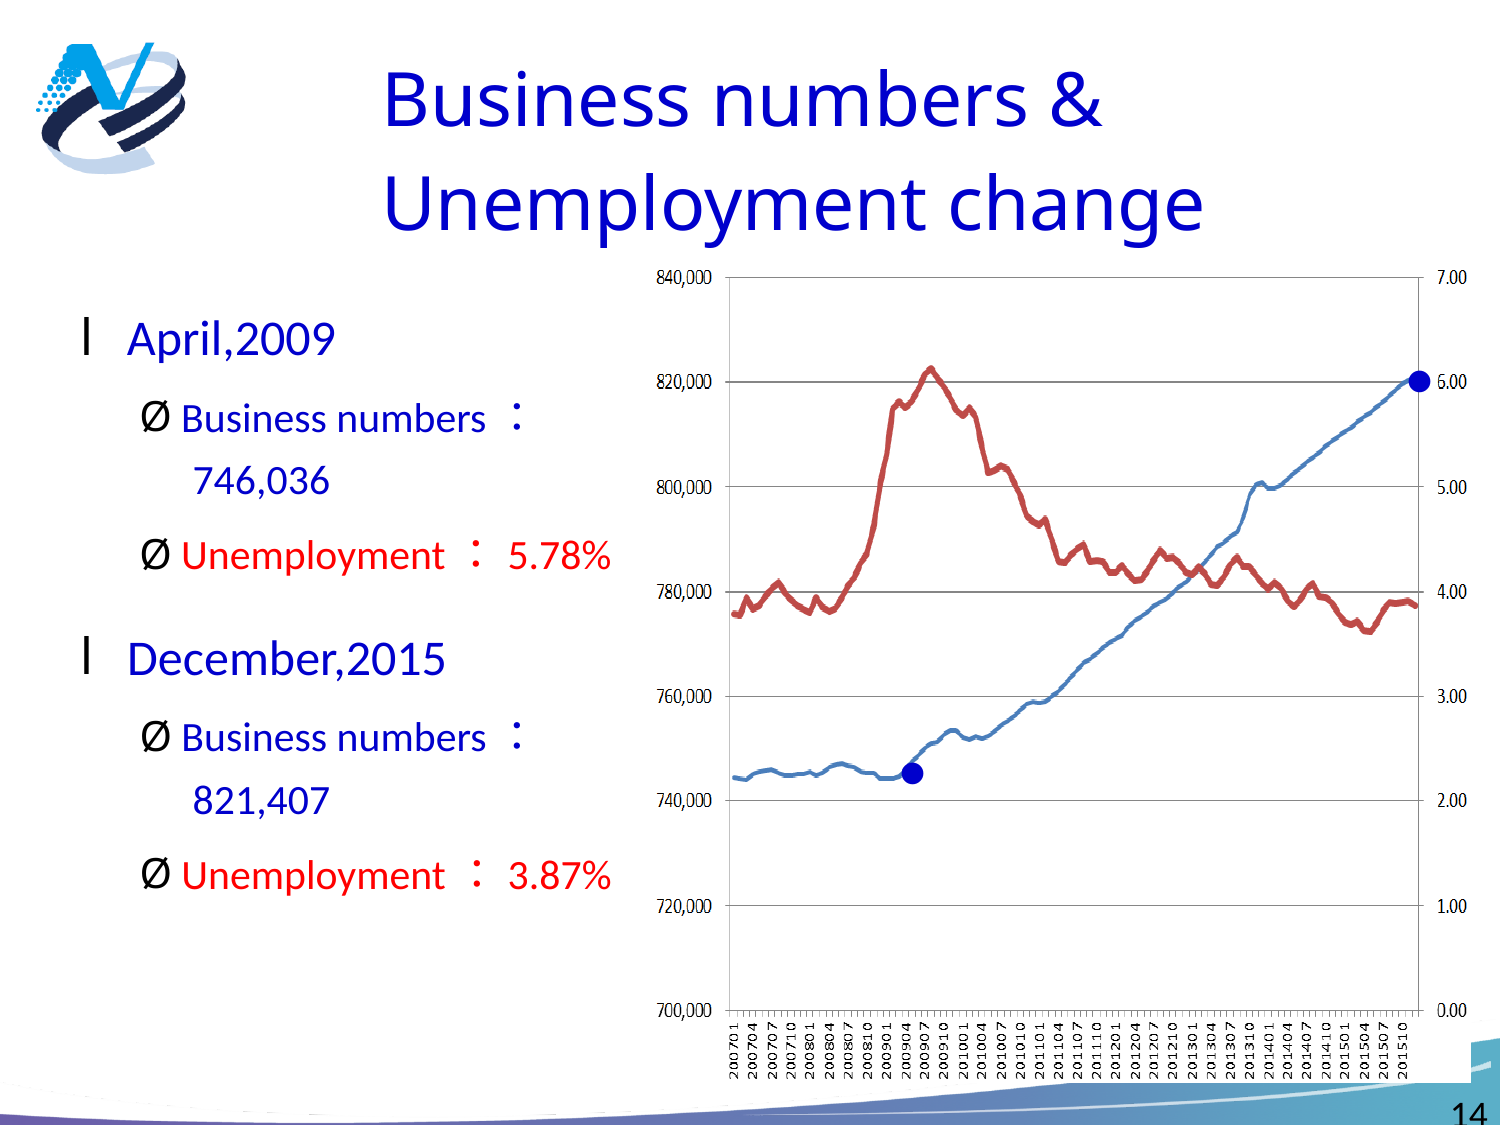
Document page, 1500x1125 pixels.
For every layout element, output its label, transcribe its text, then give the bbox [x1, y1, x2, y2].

text_box April,2009 Business numbers：746,036 Unemployment：5.78% [64, 295, 680, 551]
text_box  [883, 742, 928, 804]
text_box  [1390, 349, 1436, 411]
text_box 14 [1435, 1082, 1500, 1125]
picture [655, 255, 1471, 1083]
text_box December,2015 Business numbers：821,407 Unemployment：3.87% [65, 615, 691, 871]
text_box Business numbers & Unemployment change [366, 30, 1311, 253]
